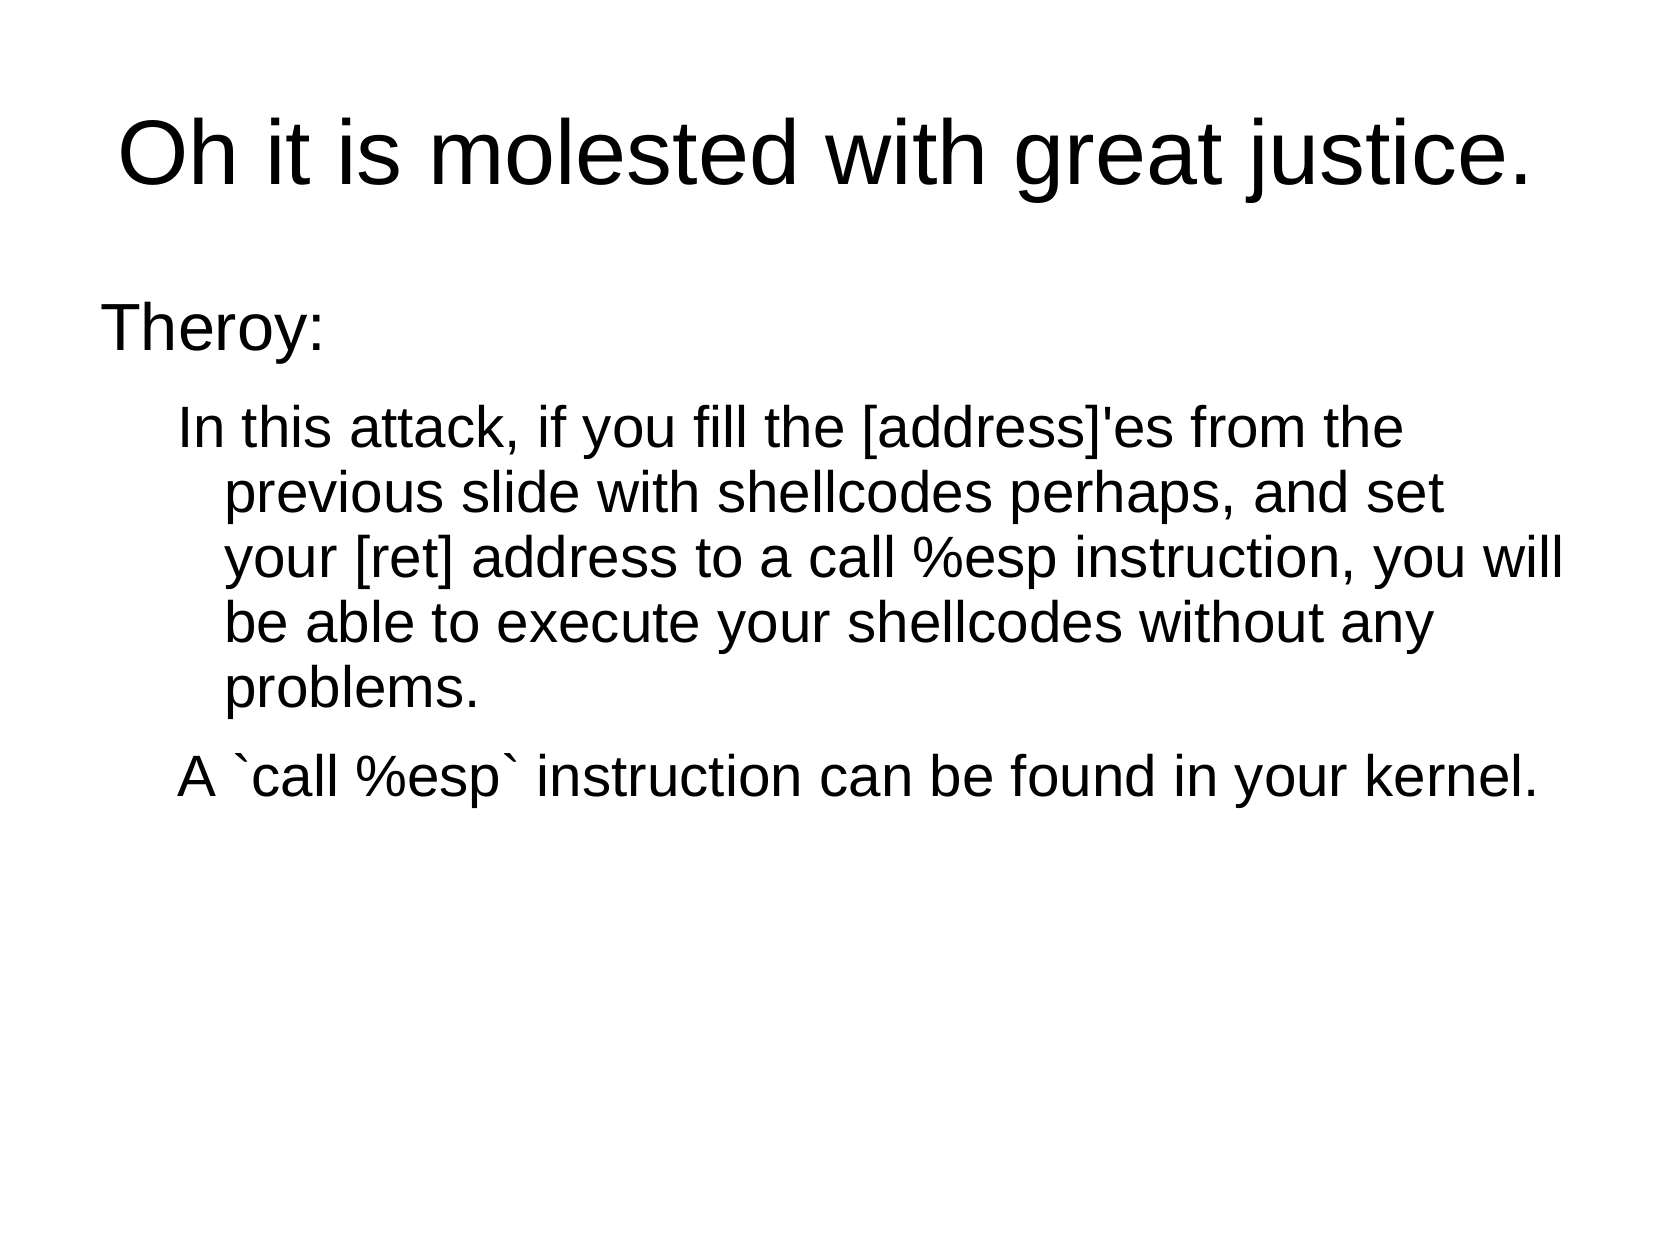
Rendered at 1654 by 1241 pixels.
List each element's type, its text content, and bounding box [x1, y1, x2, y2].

title Oh it is molested with great justice. [82, 49, 1571, 257]
list Theroy: In this attack, if you fill the [address]'es from the previous slide with shellcodes perhaps, and set your [ret] address to a call %esp instruction, you will be able to execute your shellcodes without any problems. A `call %esp` instruction can be found in your kernel. [82, 290, 1571, 1109]
